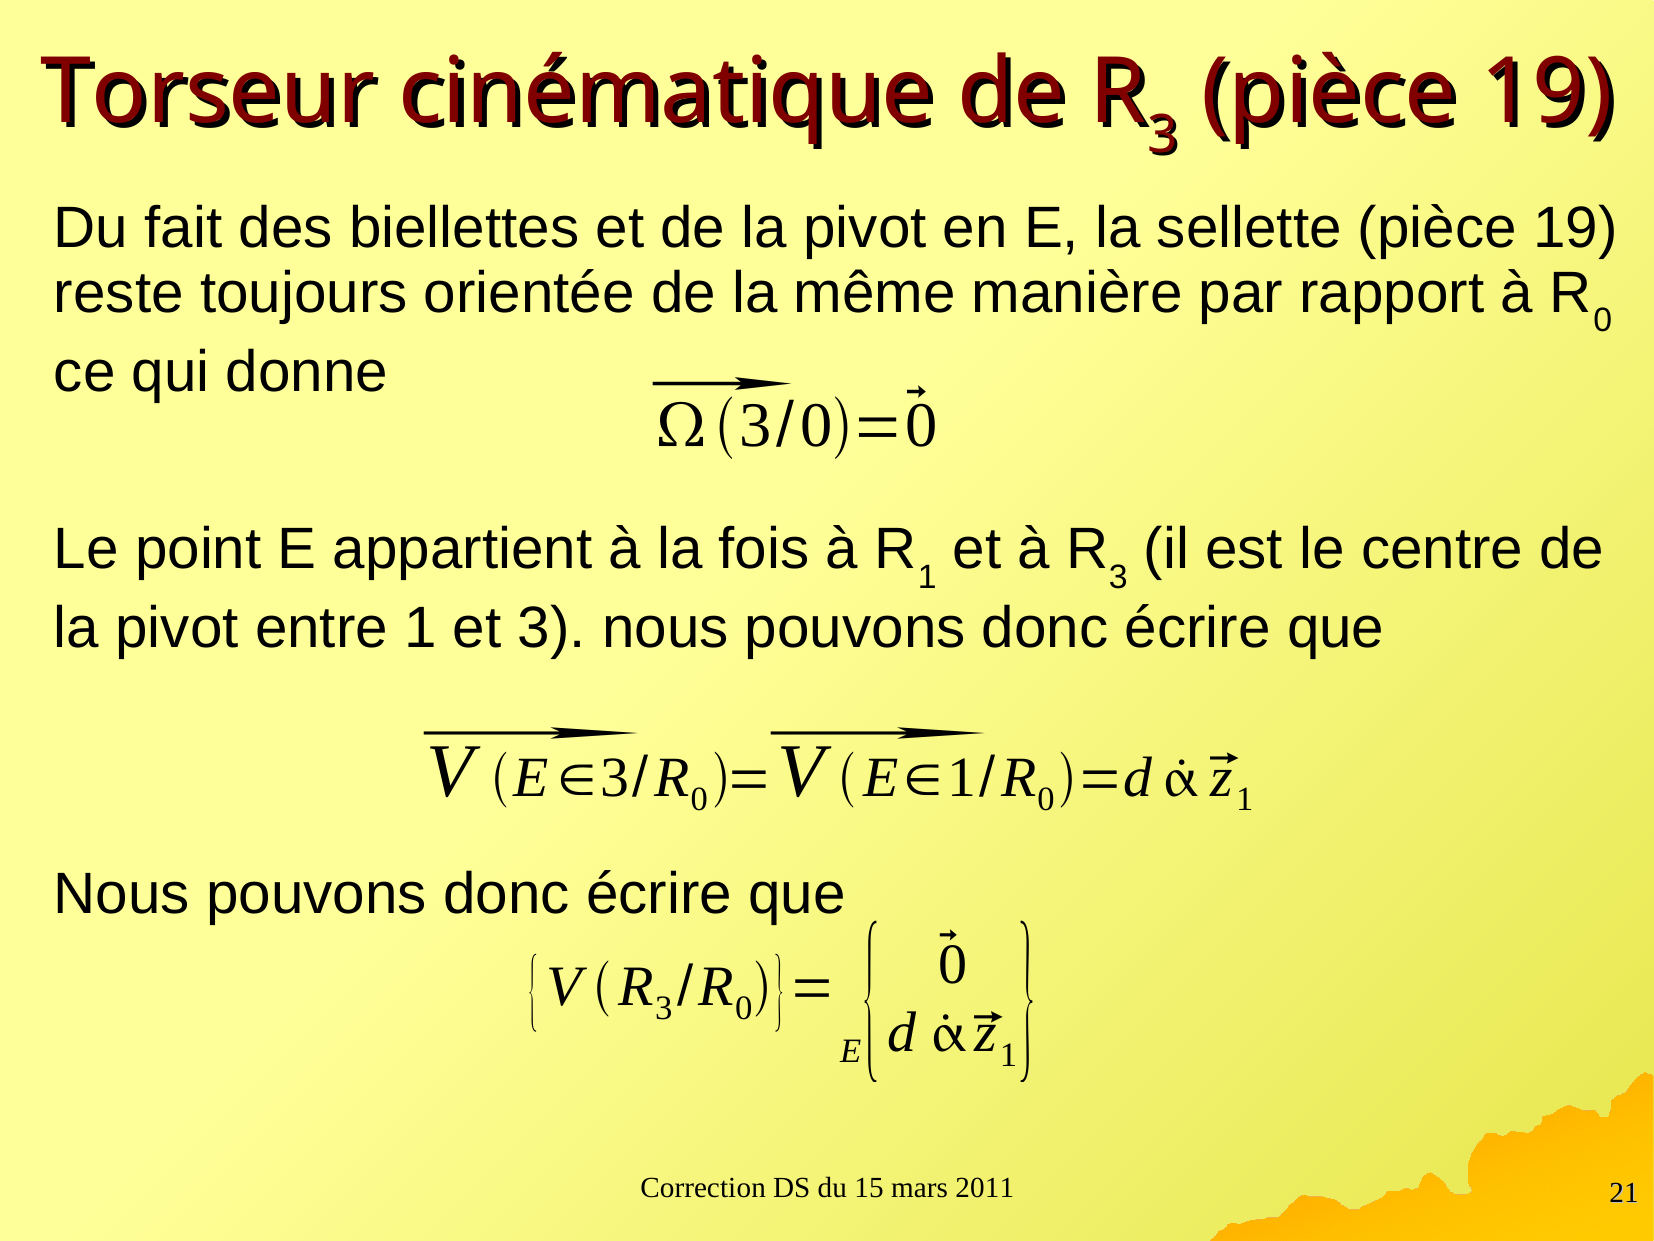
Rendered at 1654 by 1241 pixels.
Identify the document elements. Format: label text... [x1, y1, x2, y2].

text_box Du fait des biellettes et de la pivot en E, la sellette (pièce 19) reste toujours orientée de la même manière par rapport à R0 ce qui donne Le point E appartient à la fois à R1 et à R3 (il est le centre de la pivot entre 1 et 3). nous pouvons donc écrire que Nous pouvons donc écrire que [39, 187, 1635, 932]
chart [513, 919, 1064, 1082]
chart [387, 725, 1267, 818]
title Torseur cinématique de R3 (pièce 19) [0, 0, 1654, 193]
chart [622, 374, 953, 461]
